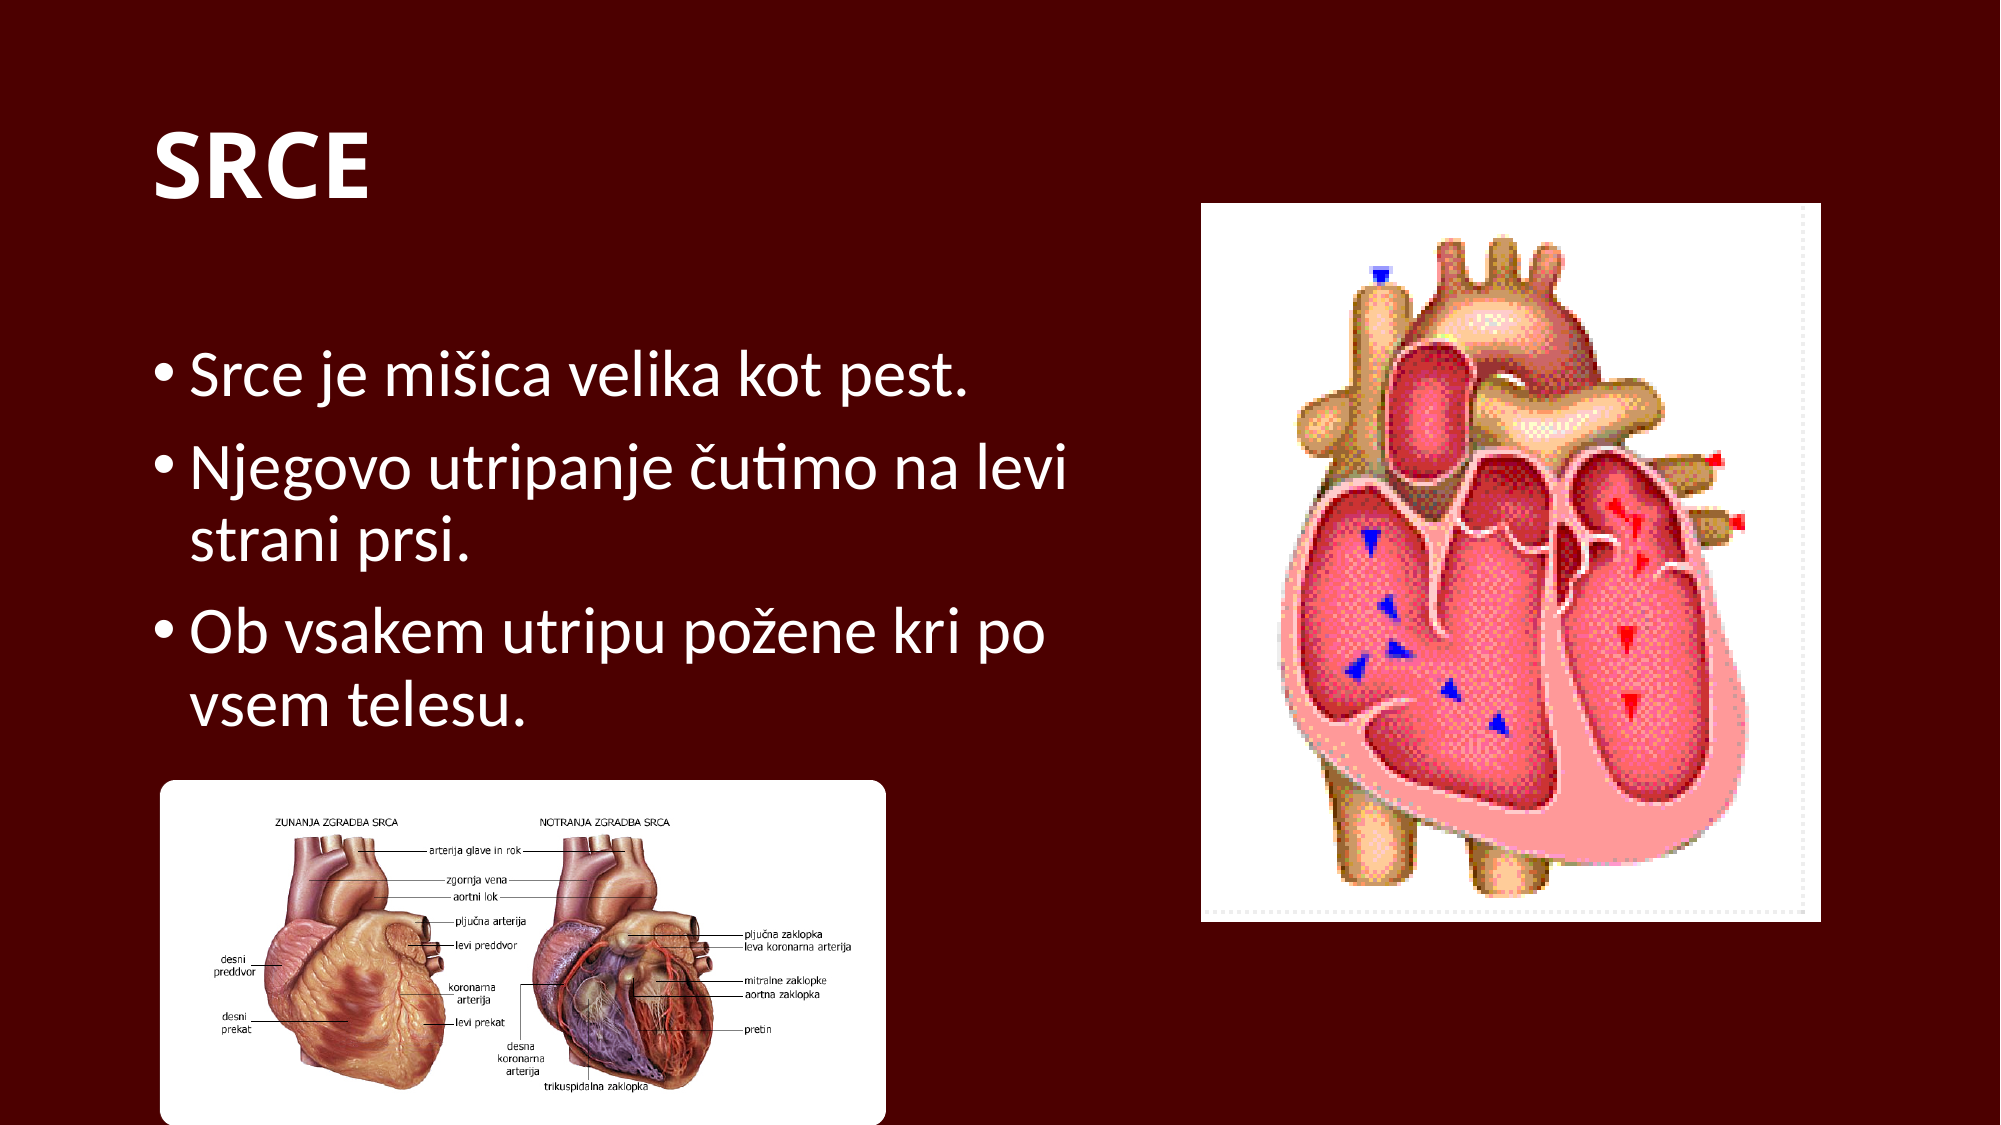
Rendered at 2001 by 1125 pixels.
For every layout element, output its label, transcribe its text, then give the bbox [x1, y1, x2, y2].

picture [1201, 203, 1821, 922]
picture [190, 1014, 855, 1095]
title SRCE [137, 59, 1863, 278]
list Srce je mišica velika kot pest. Njegovo utripanje čutimo na levi strani prsi. Ob vsakem utripu požene kri po vsem telesu. [137, 331, 1160, 1014]
